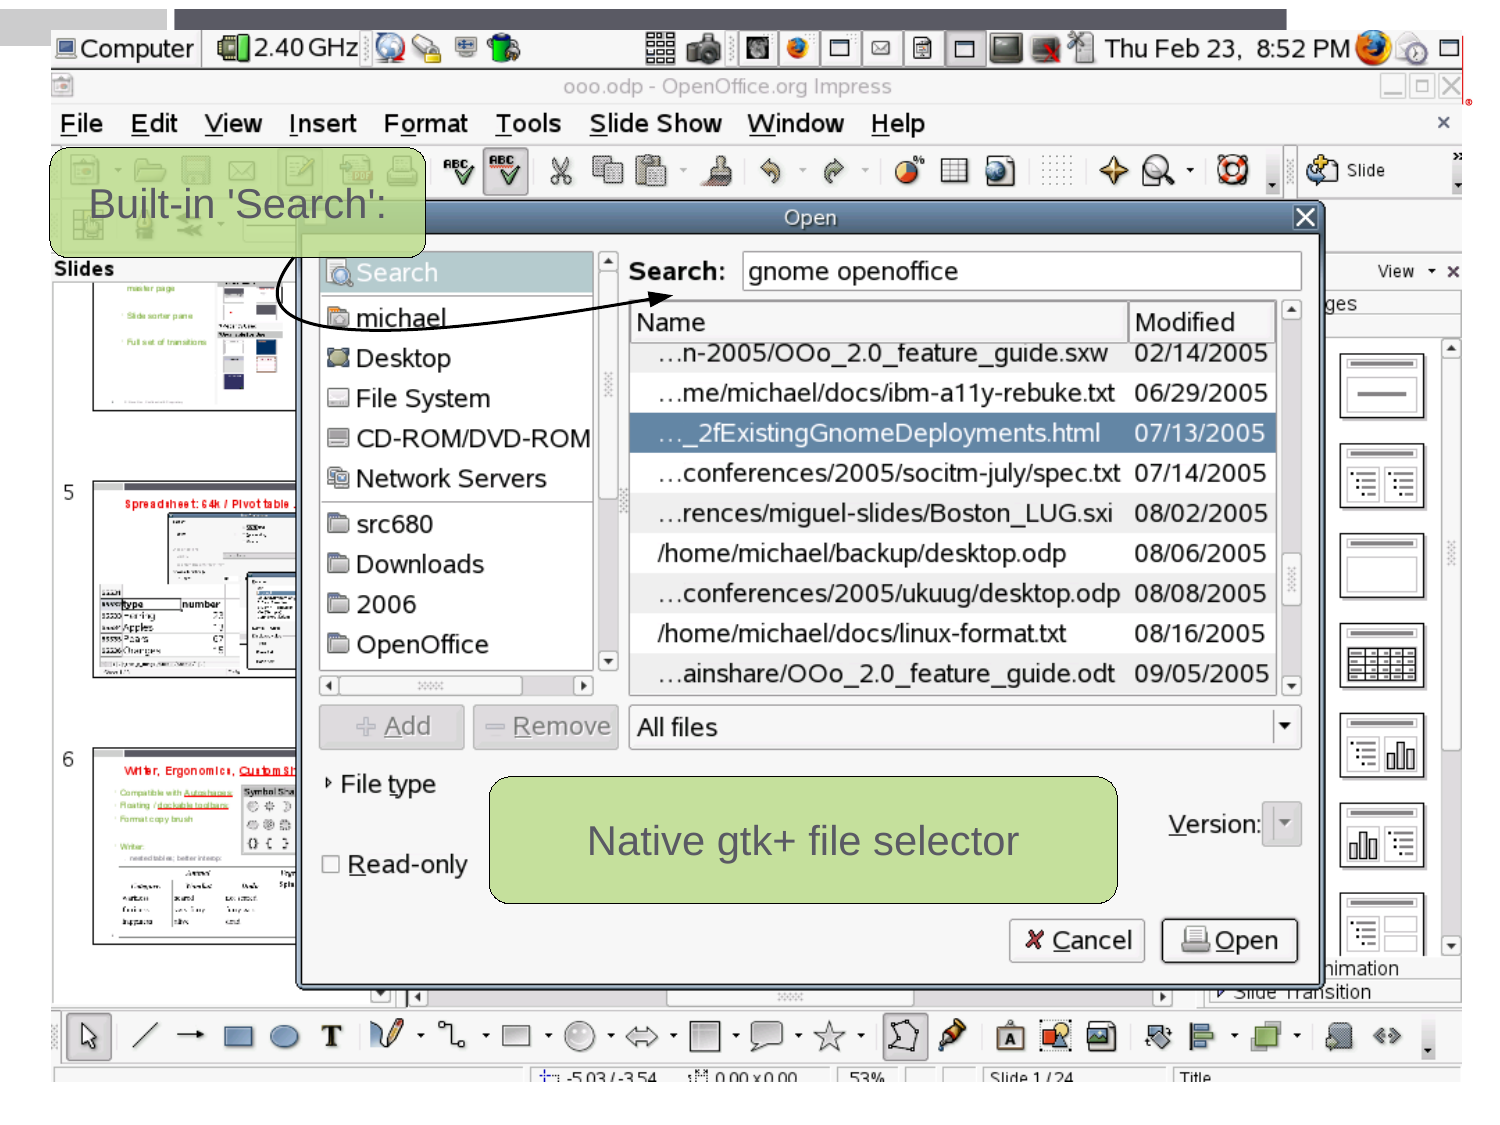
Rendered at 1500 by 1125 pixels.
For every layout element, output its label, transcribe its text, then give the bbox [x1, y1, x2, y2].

picture [51, 30, 1473, 1082]
text_box Native gtk+ file selector [489, 776, 1118, 904]
text_box Built-in 'Search': [49, 147, 426, 258]
